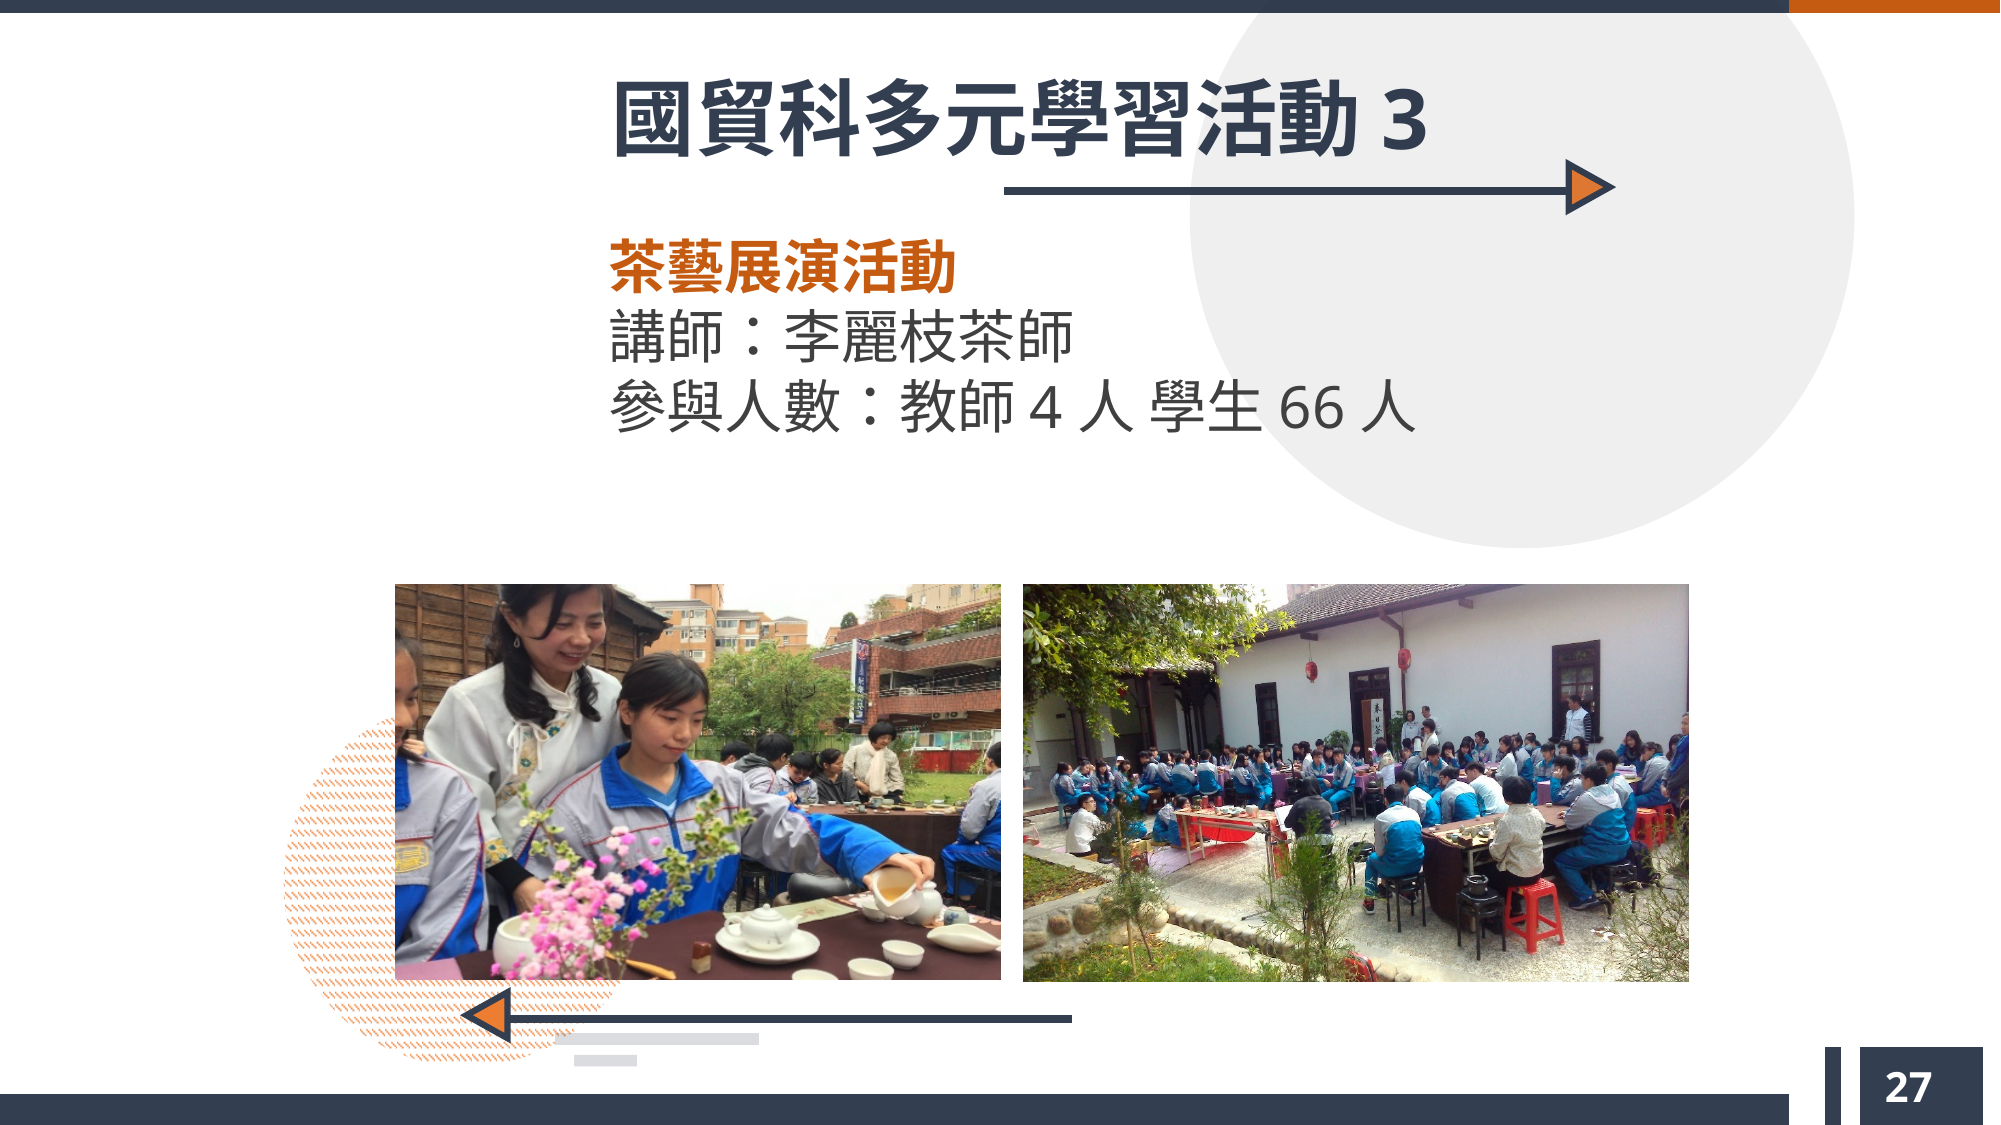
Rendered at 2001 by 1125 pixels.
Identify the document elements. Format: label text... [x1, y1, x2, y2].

picture [1023, 584, 1689, 982]
text_box [283, 715, 1072, 1067]
text_box [1004, 0, 1855, 549]
text_box [574, 1055, 637, 1066]
text_box 茶藝展演活動 講師：李麗枝茶師 參與人數：教師4人 學生66人 [593, 222, 1601, 448]
picture [395, 584, 1001, 980]
text_box 國貿科多元學習活動3 [596, 58, 1229, 175]
